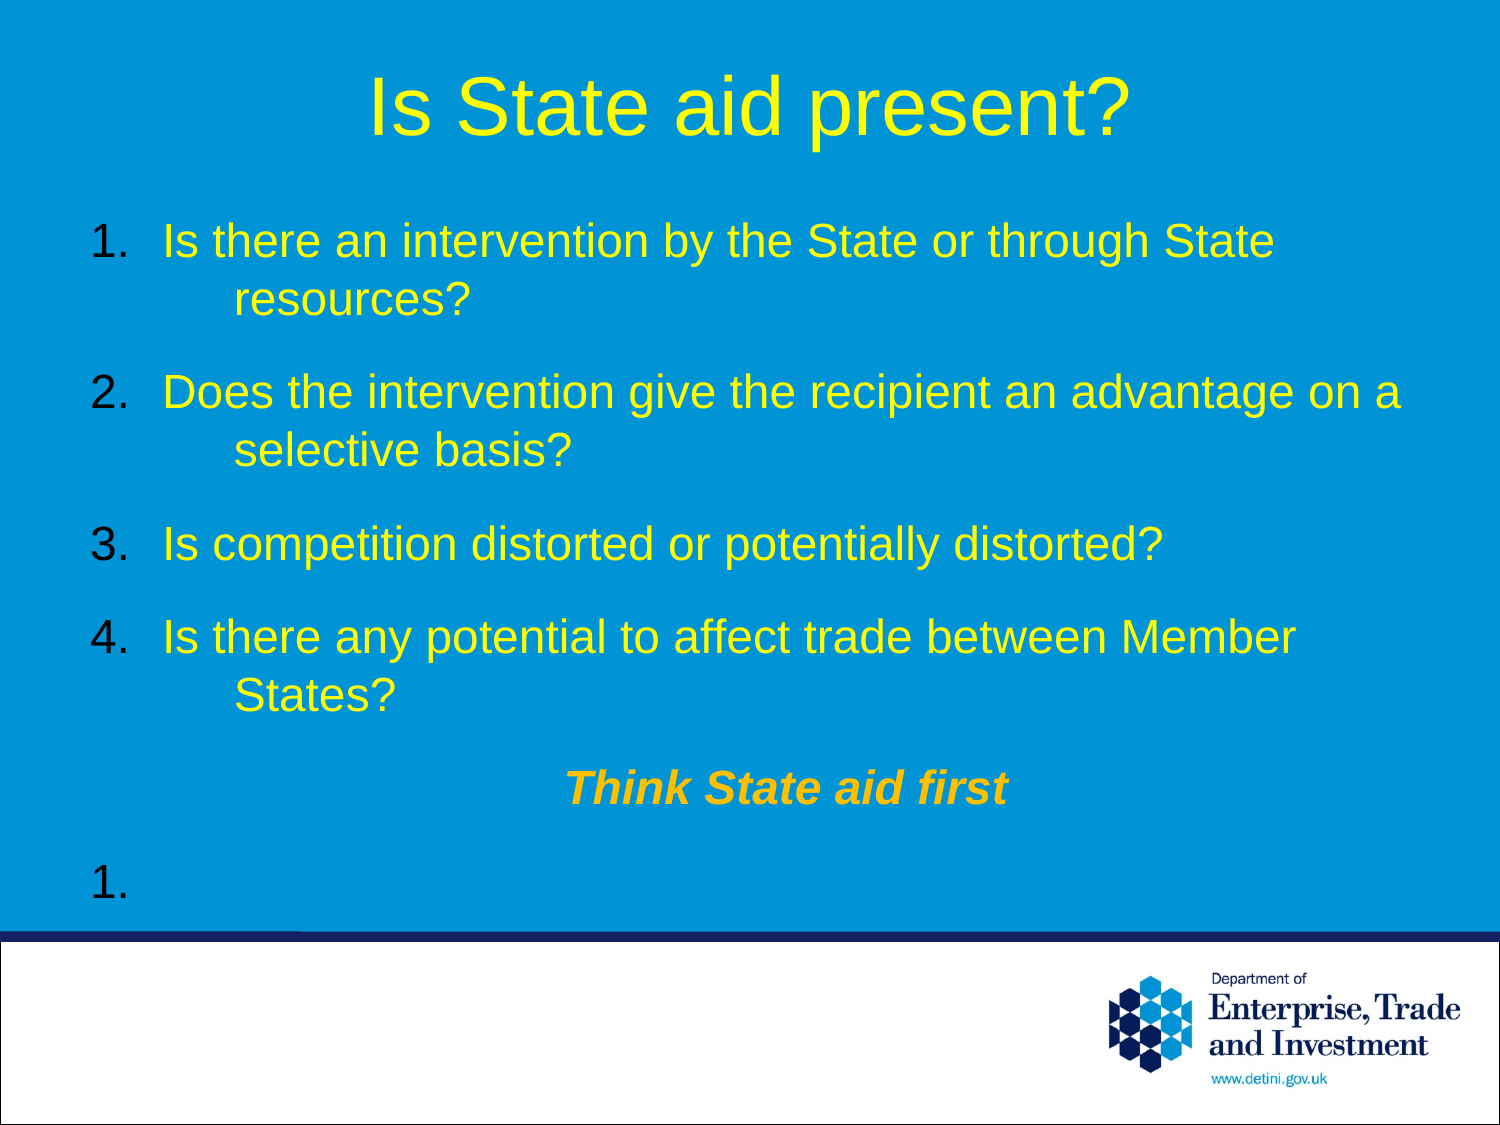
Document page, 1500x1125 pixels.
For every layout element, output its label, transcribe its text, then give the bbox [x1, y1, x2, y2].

title Is State aid present? [75, 45, 1426, 202]
list Is there an intervention by the State or through State resources? Does the intervention give the recipient an advantage on a selective basis? Is competition distorted or potentially distorted? Is there any potential to affect trade between Member States? Think State aid first [75, 202, 1426, 823]
